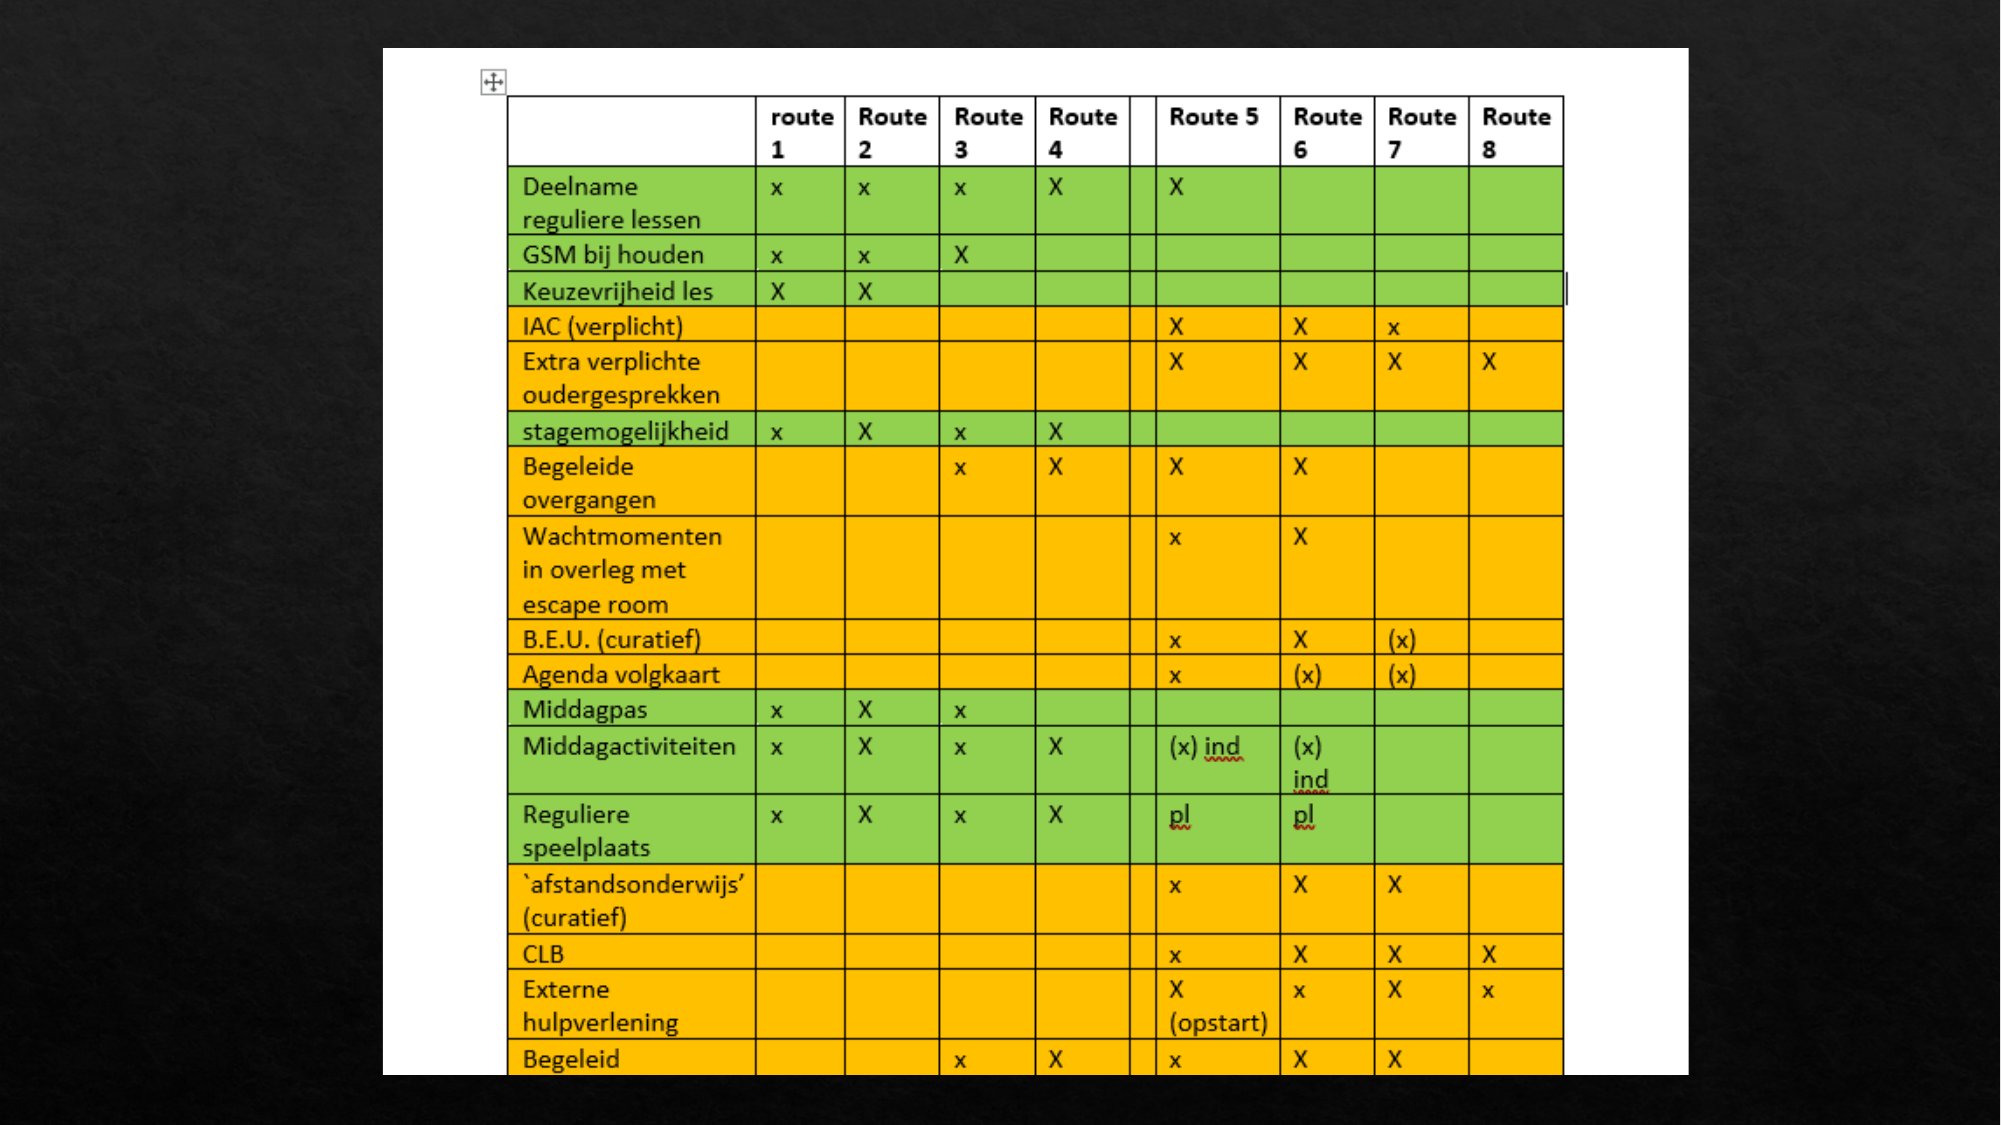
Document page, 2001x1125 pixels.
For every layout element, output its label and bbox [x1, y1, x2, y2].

picture [382, 48, 1689, 1075]
